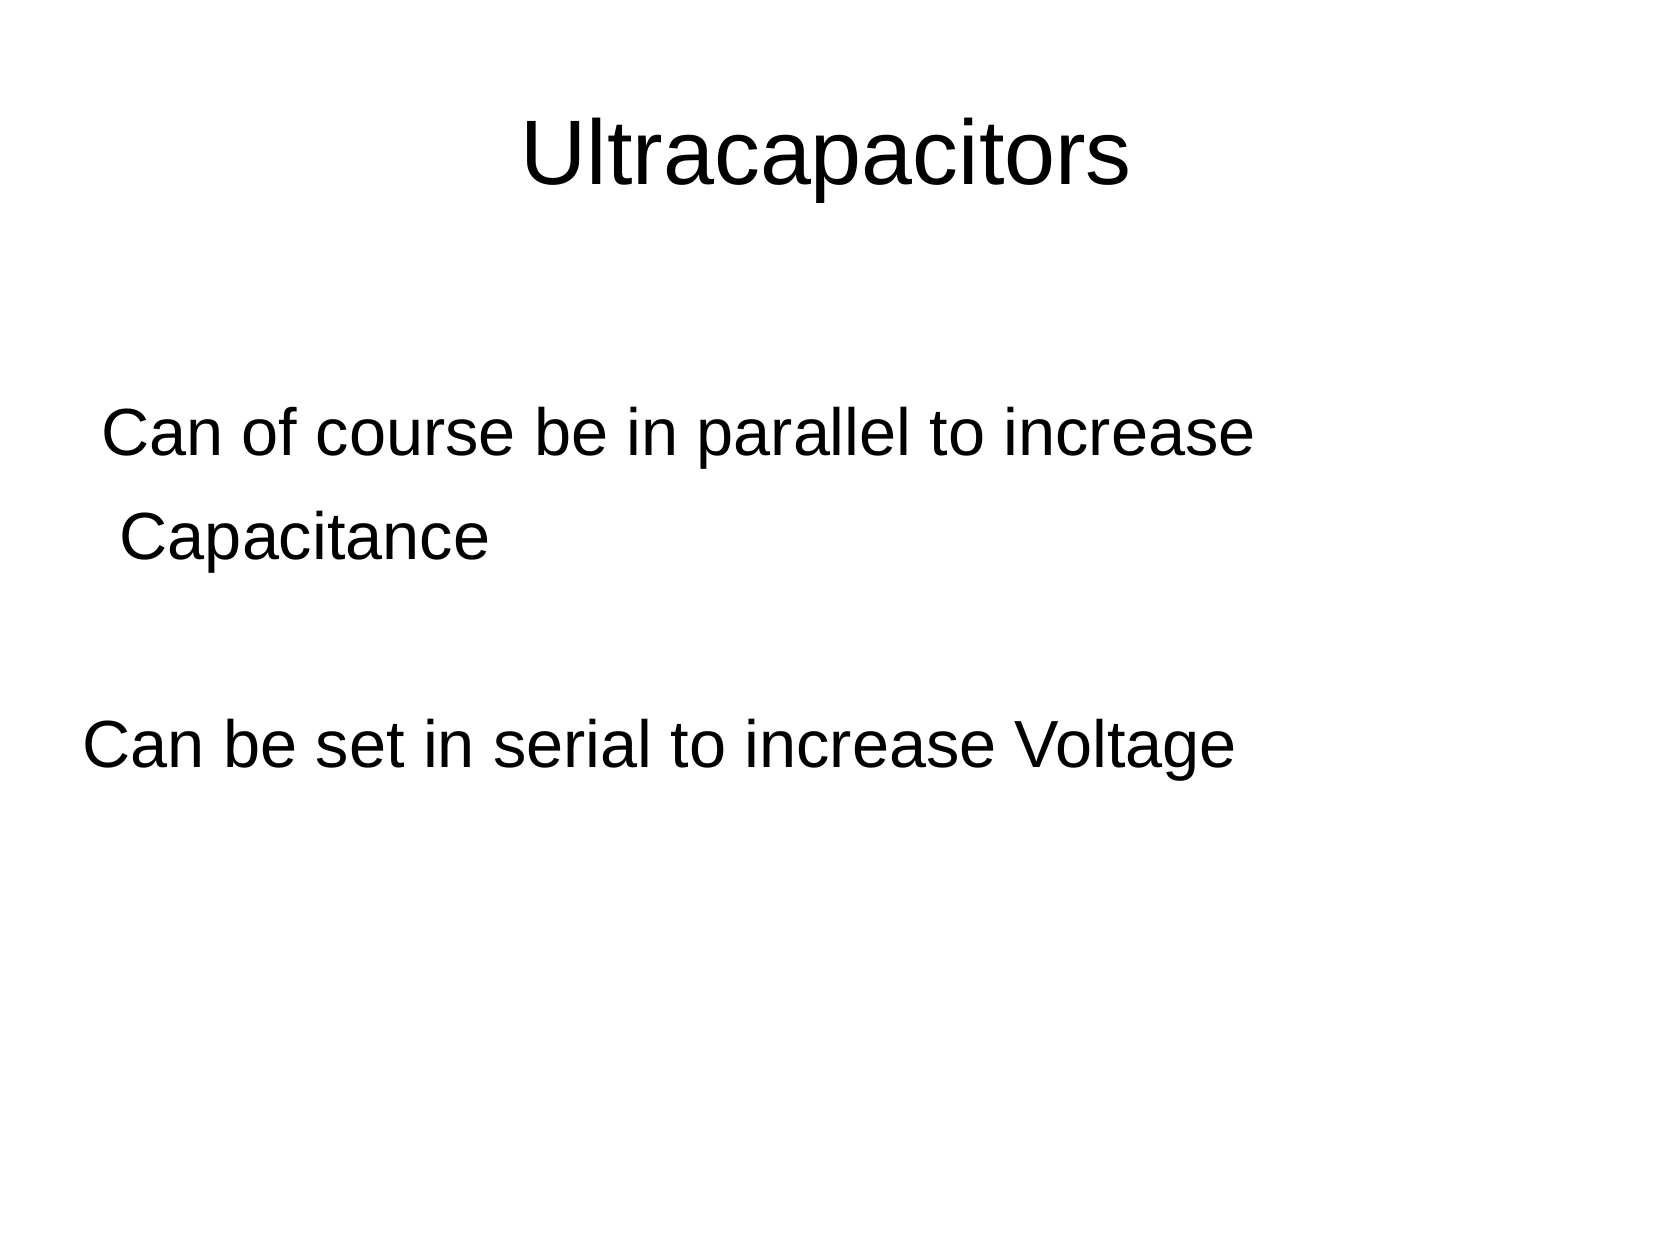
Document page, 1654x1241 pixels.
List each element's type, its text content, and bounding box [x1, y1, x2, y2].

title Ultracapacitors [82, 49, 1571, 257]
list Can of course be in parallel to increase Capacitance Can be set in serial to increase Voltage [82, 290, 1571, 1109]
